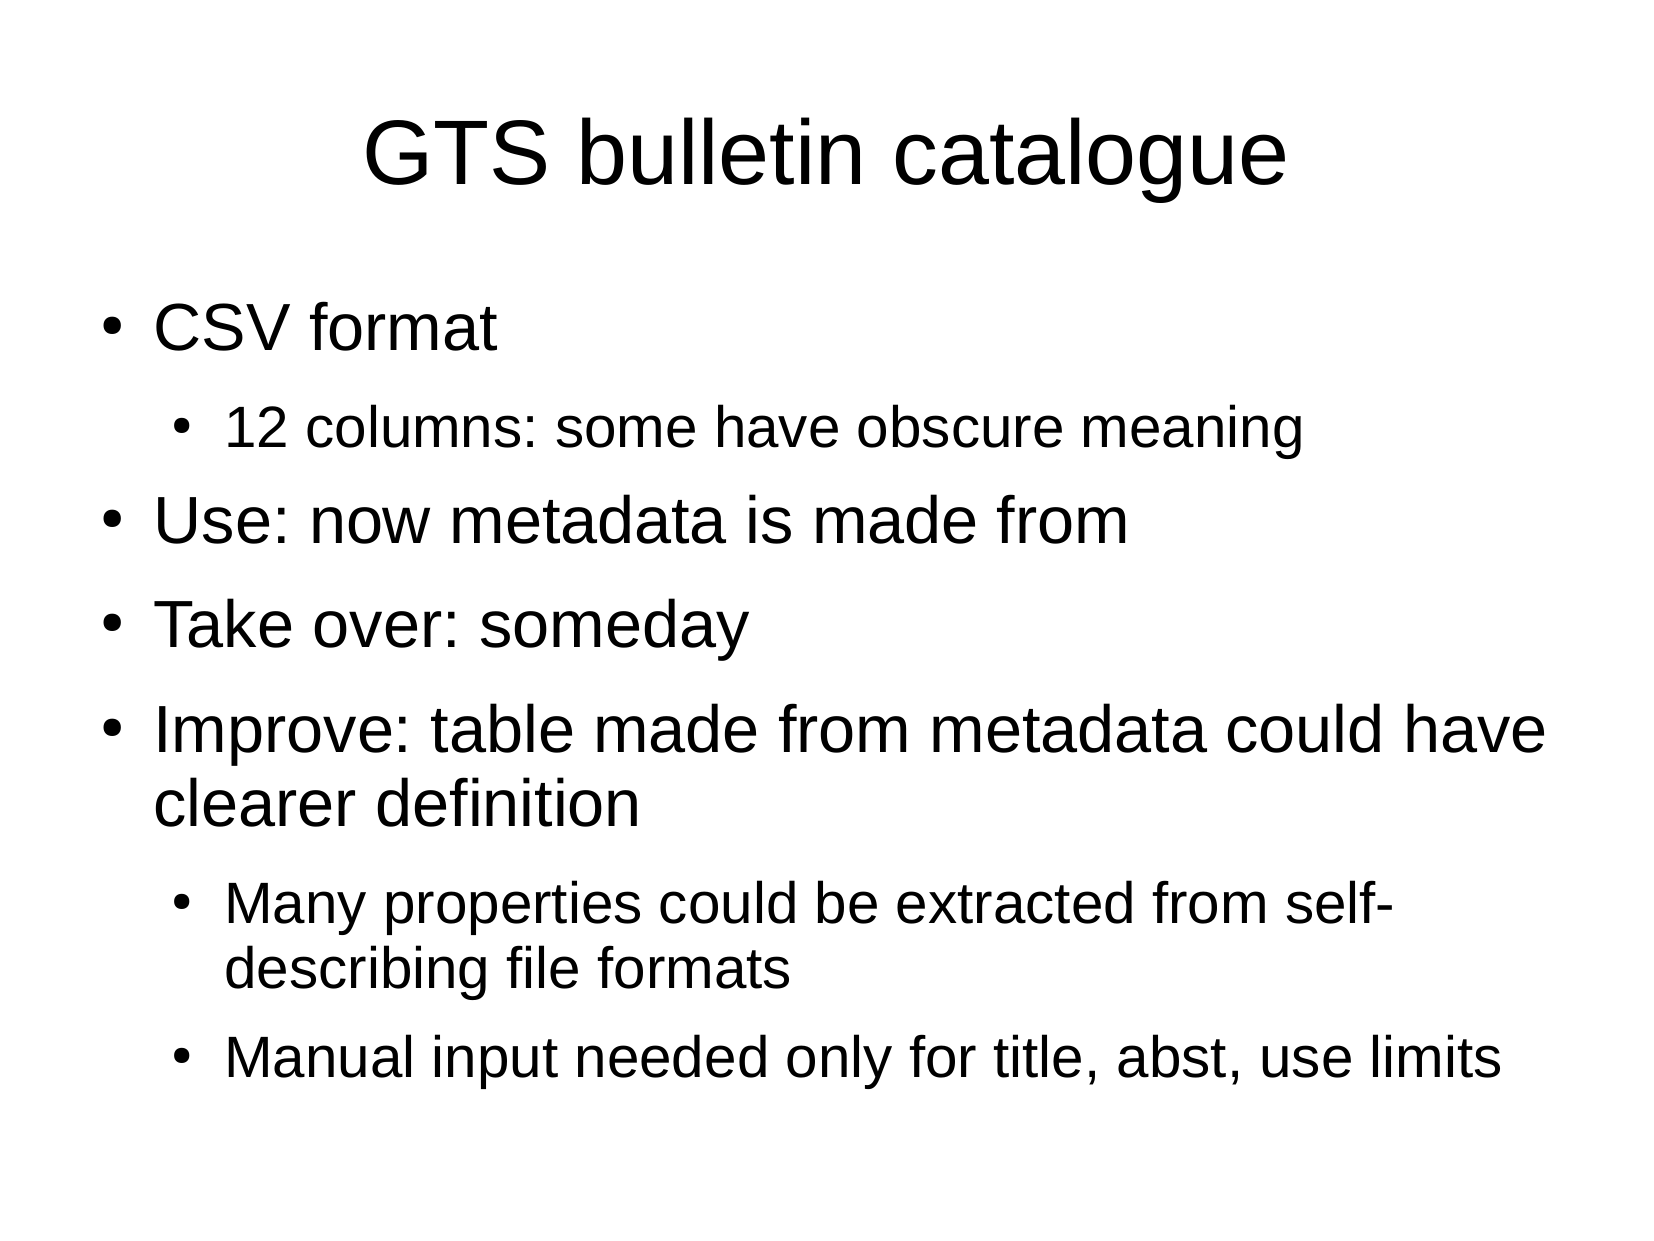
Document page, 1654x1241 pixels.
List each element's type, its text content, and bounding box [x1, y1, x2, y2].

title GTS bulletin catalogue [82, 56, 1571, 250]
list CSV format 12 columns: some have obscure meaning Use: now metadata is made from Take over: someday Improve: table made from metadata could have clearer definition Many properties could be extracted from self-describing file formats Manual input needed only for title, abst, use limits [82, 290, 1571, 1094]
